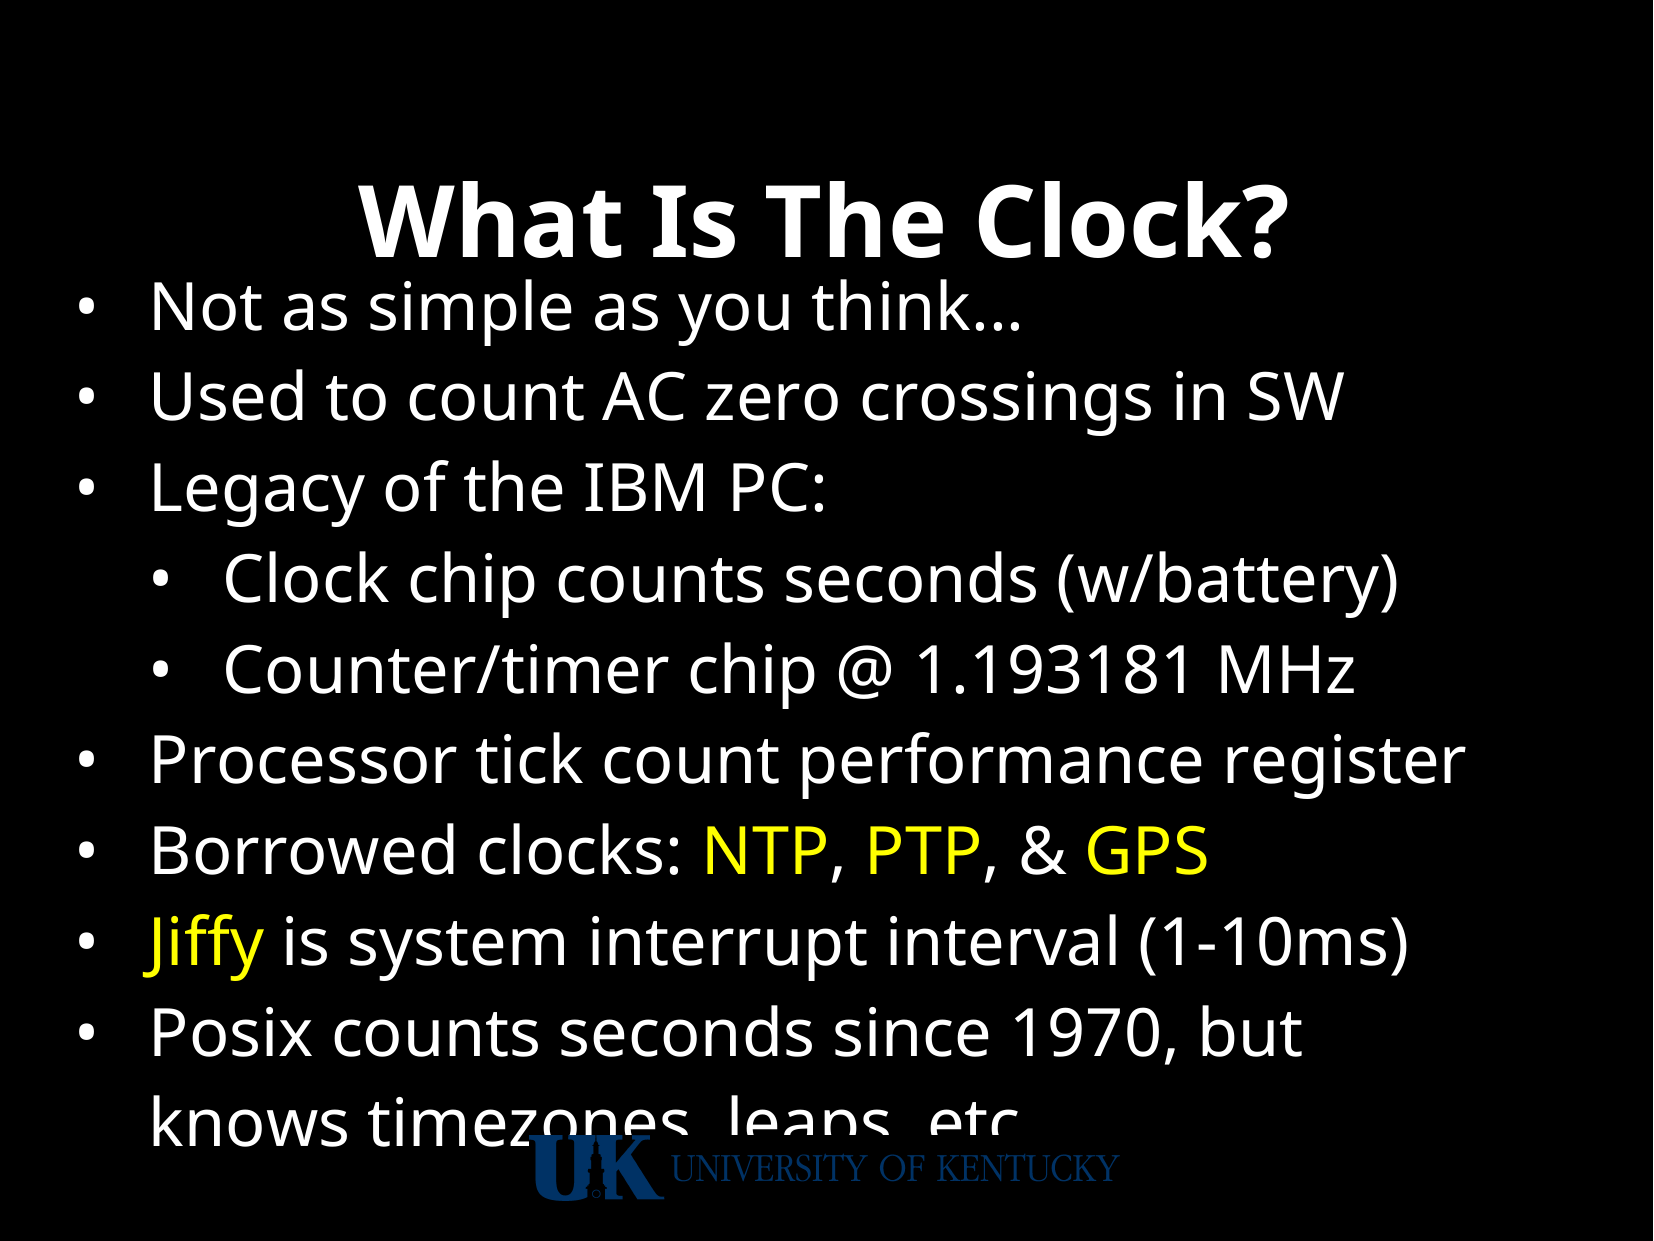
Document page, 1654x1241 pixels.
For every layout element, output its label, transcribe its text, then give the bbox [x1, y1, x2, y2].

title What Is The Clock? [75, 31, 1576, 407]
subtitle • Not as simple as you think... • Used to count AC zero crossings in SW • Legacy of the IBM PC: • Clock chip counts seconds (w/battery) • Counter/timer chip @ 1.193181 MHz • Processor tick count performance register • Borrowed clocks: NTP, PTP, & GPS • Jiffy is system interrupt interval (1-10ms) • Posix counts seconds since 1970, but knows timezones, leaps, etc. [74, 262, 1575, 1163]
picture [529, 1135, 1120, 1201]
